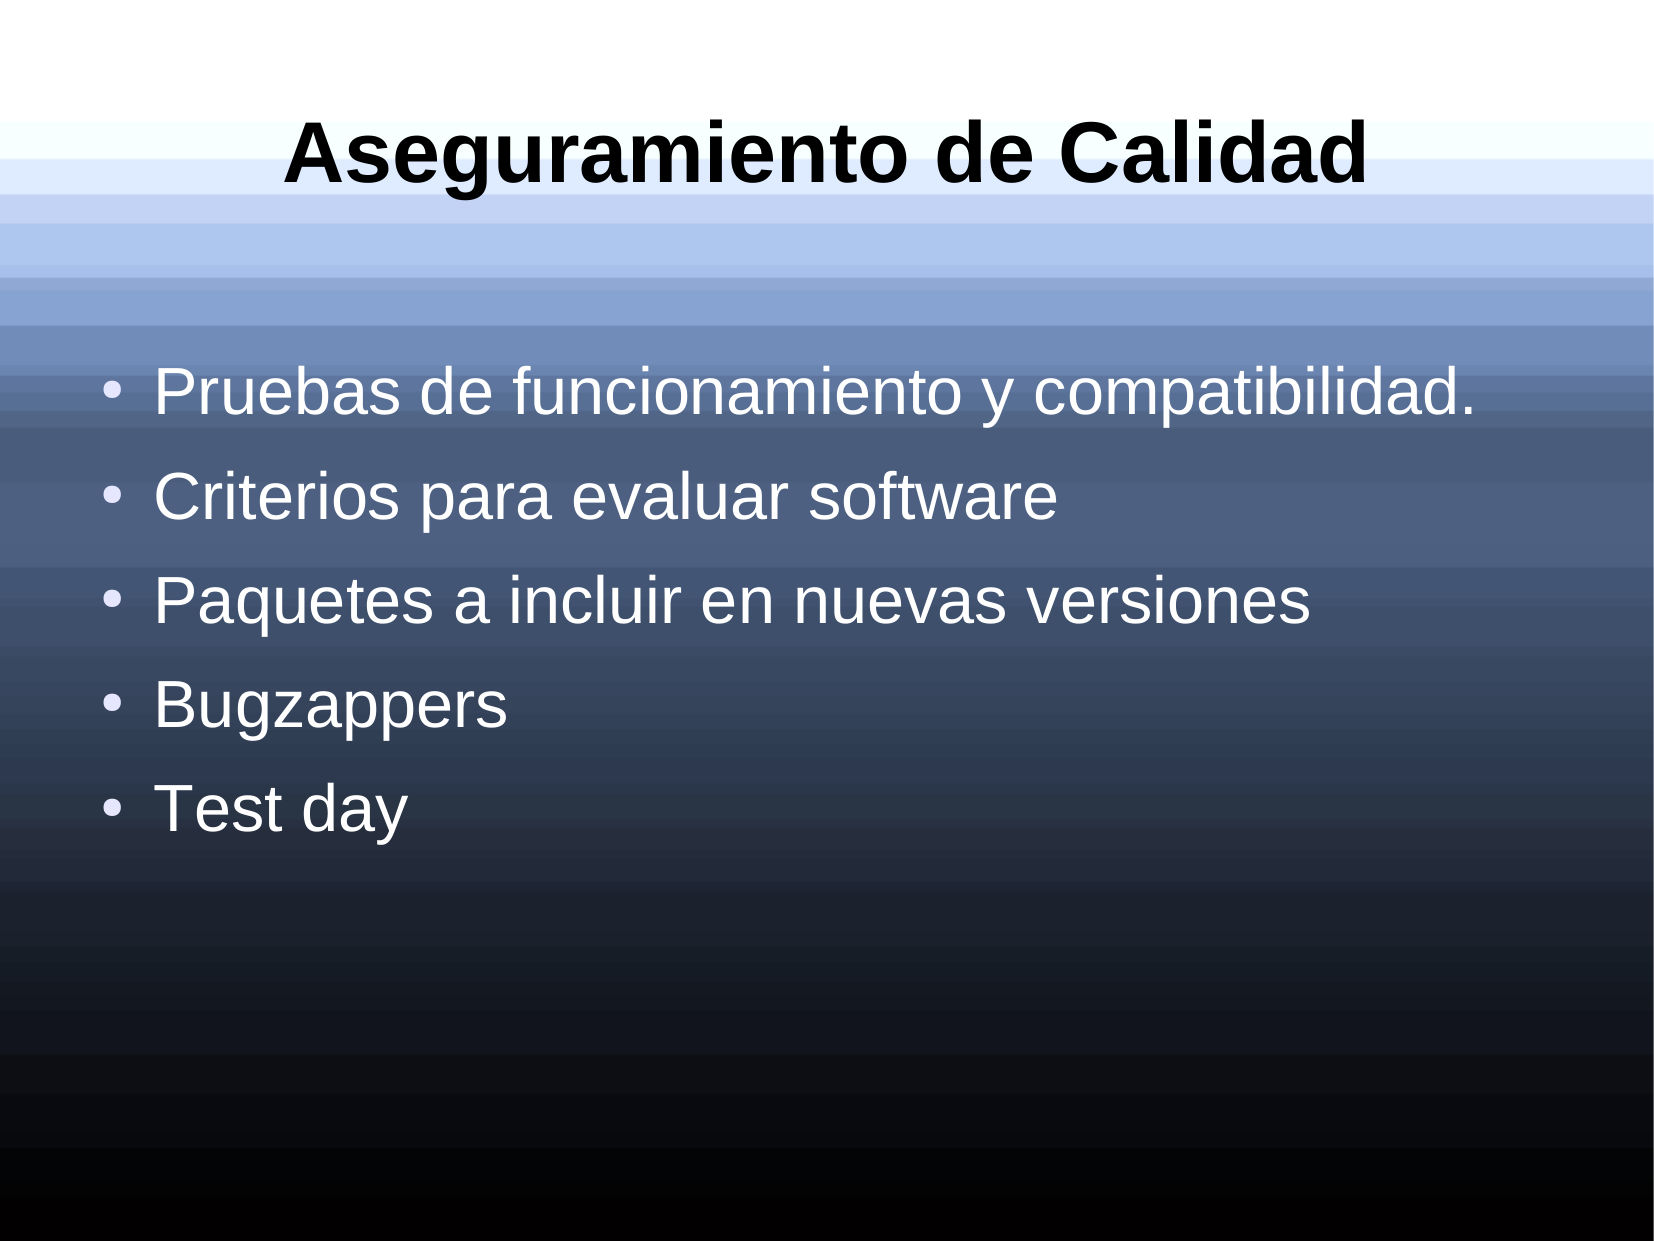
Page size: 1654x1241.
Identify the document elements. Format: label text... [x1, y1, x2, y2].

list Pruebas de funcionamiento y compatibilidad. Criterios para evaluar software Paquetes a incluir en nuevas versiones Bugzappers Test day [82, 354, 1571, 1173]
picture [0, 0, 1654, 1241]
title Aseguramiento de Calidad [82, 49, 1571, 257]
